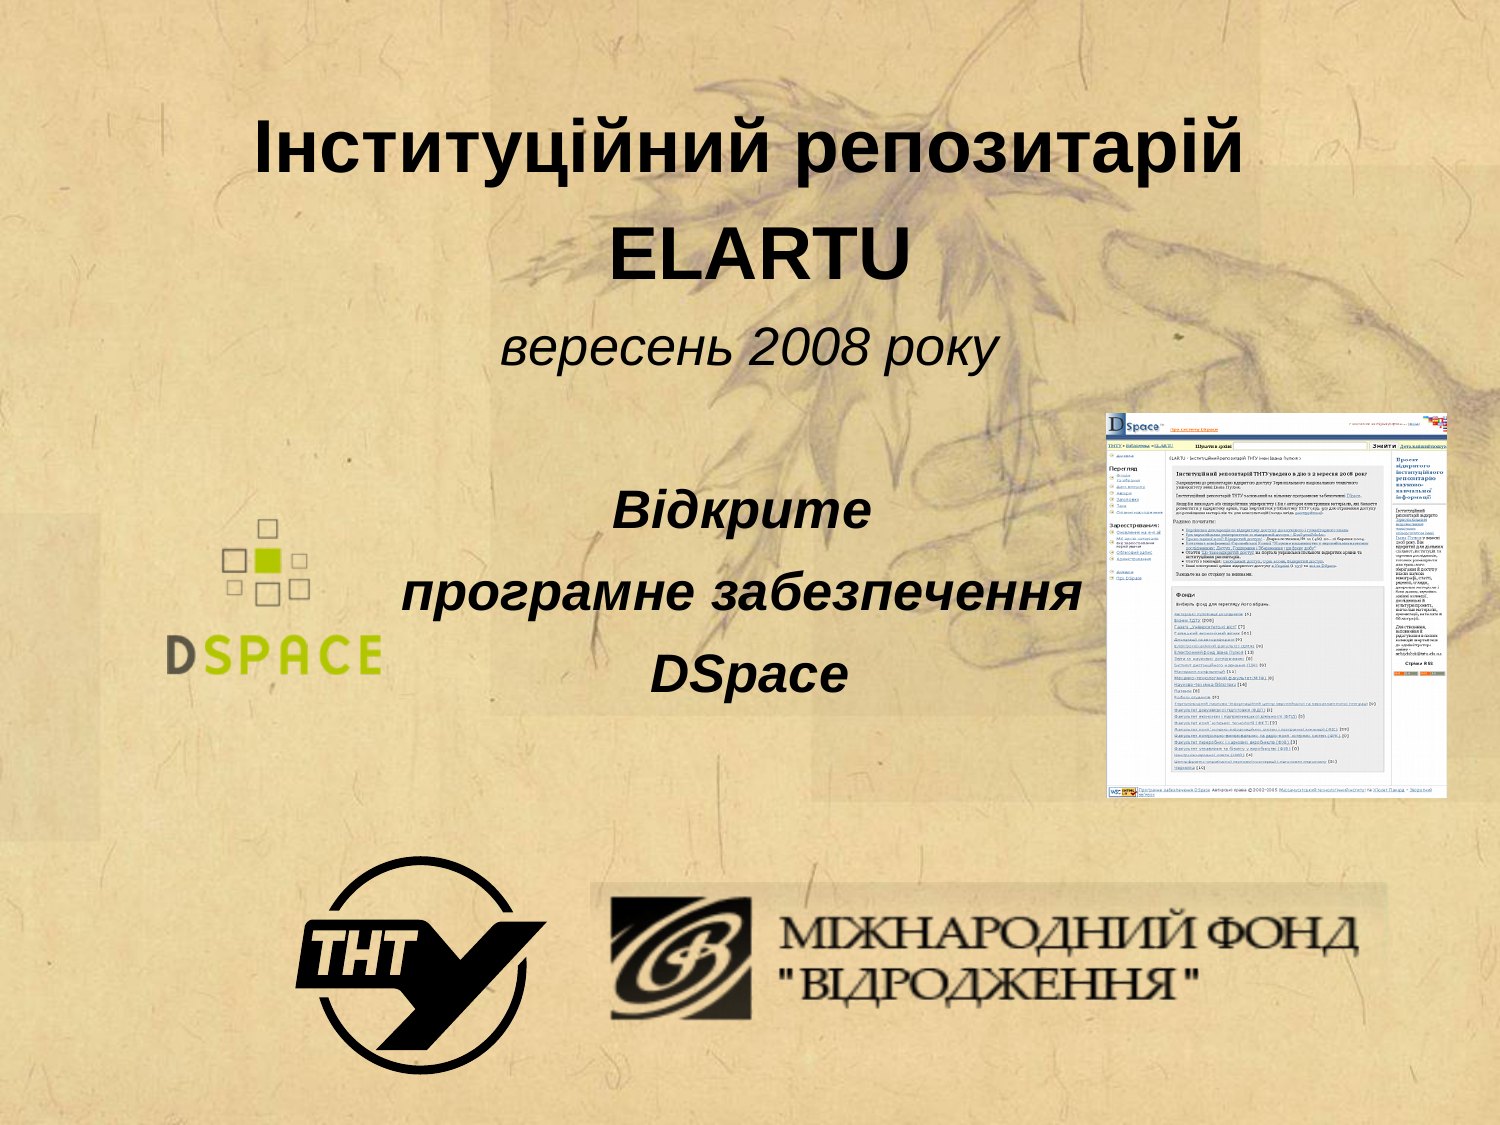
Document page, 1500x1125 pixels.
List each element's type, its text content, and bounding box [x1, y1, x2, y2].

list Інституційний репозитарій ELARTU вересень 2008 року Відкрите програмне забезпечення DSpace [125, 90, 1375, 1018]
picture [0, 0, 1500, 1125]
